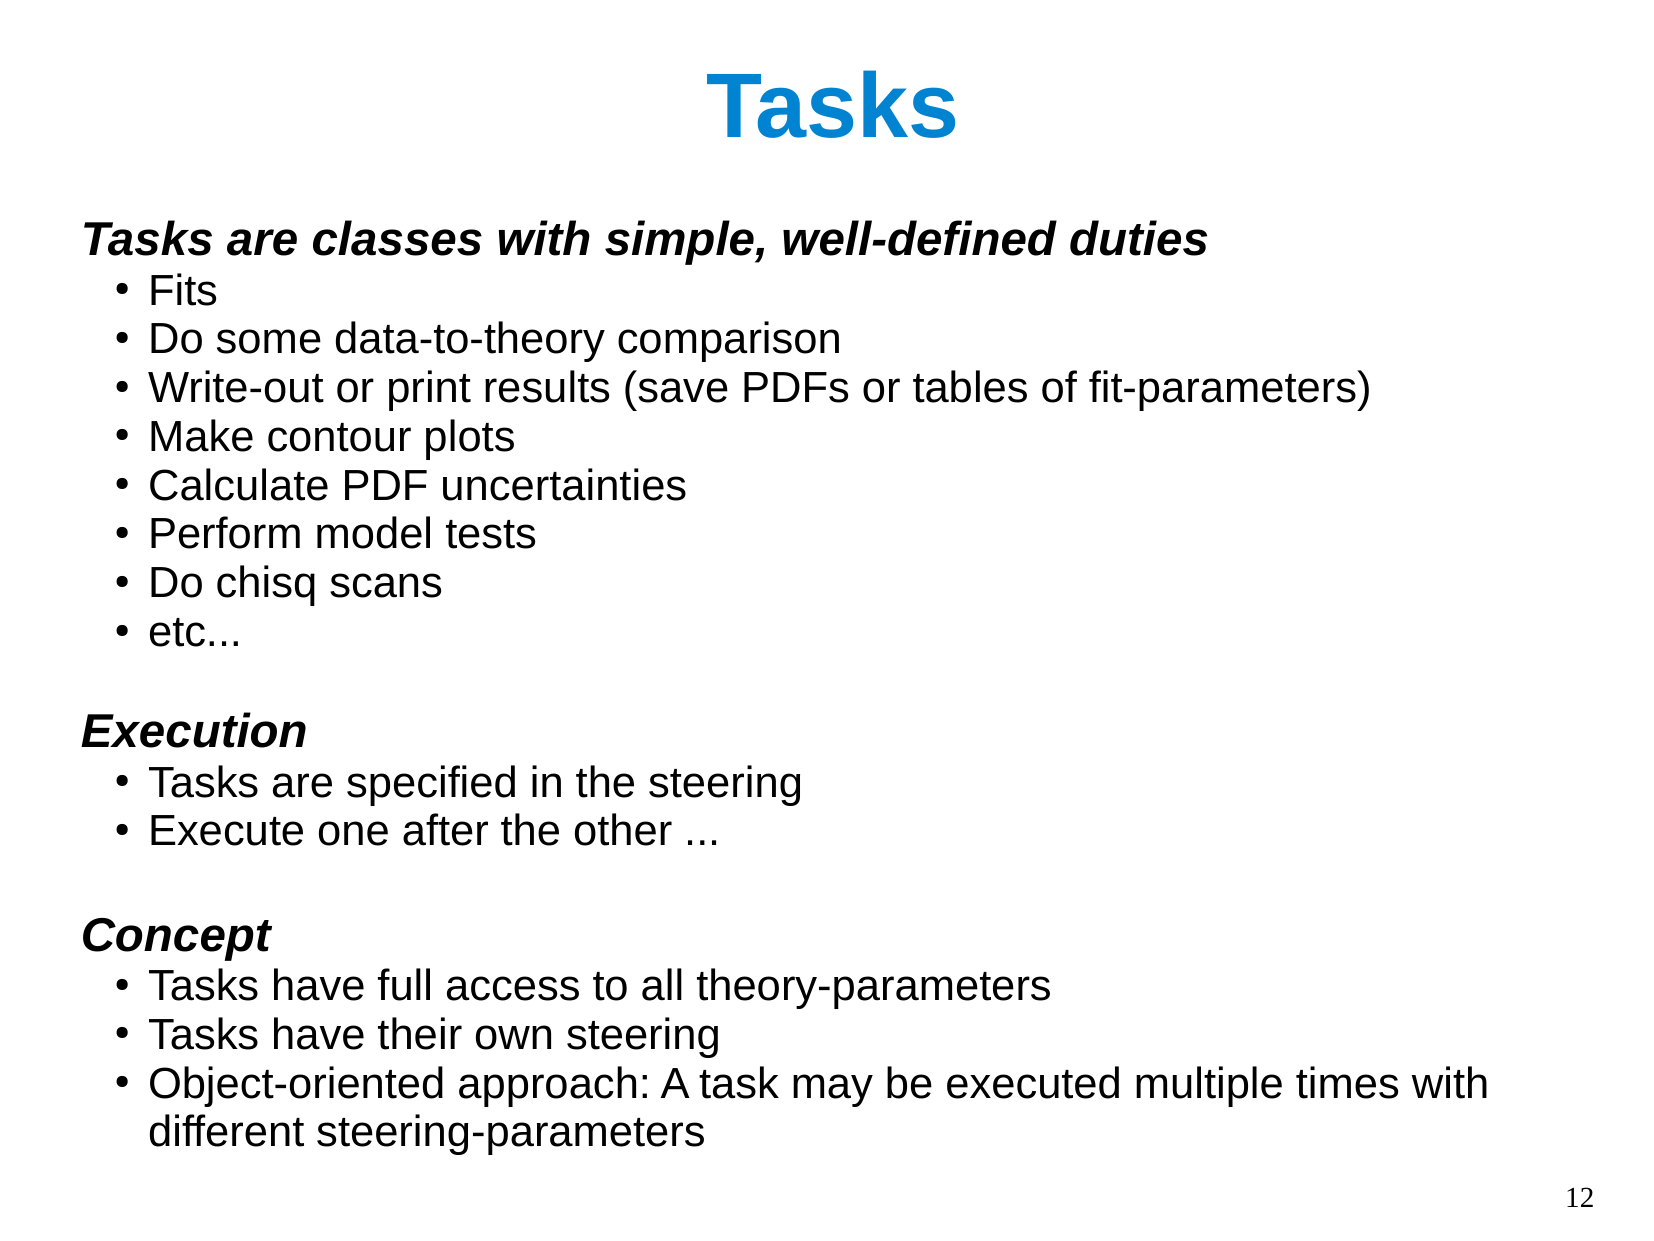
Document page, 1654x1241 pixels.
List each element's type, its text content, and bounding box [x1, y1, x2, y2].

title Tasks [70, 35, 1595, 178]
list Tasks are classes with simple, well-defined duties Fits Do some data-to-theory comparison Write-out or print results (save PDFs or tables of fit-parameters) Make contour plots Calculate PDF uncertainties Perform model tests Do chisq scans etc... Execution Tasks are specified in the steering Execute one after the other ... Concept Tasks have full access to all theory-parameters Tasks have their own steering Object-oriented approach: A task may be executed multiple times with different steering-parameters [47, 212, 1595, 1158]
